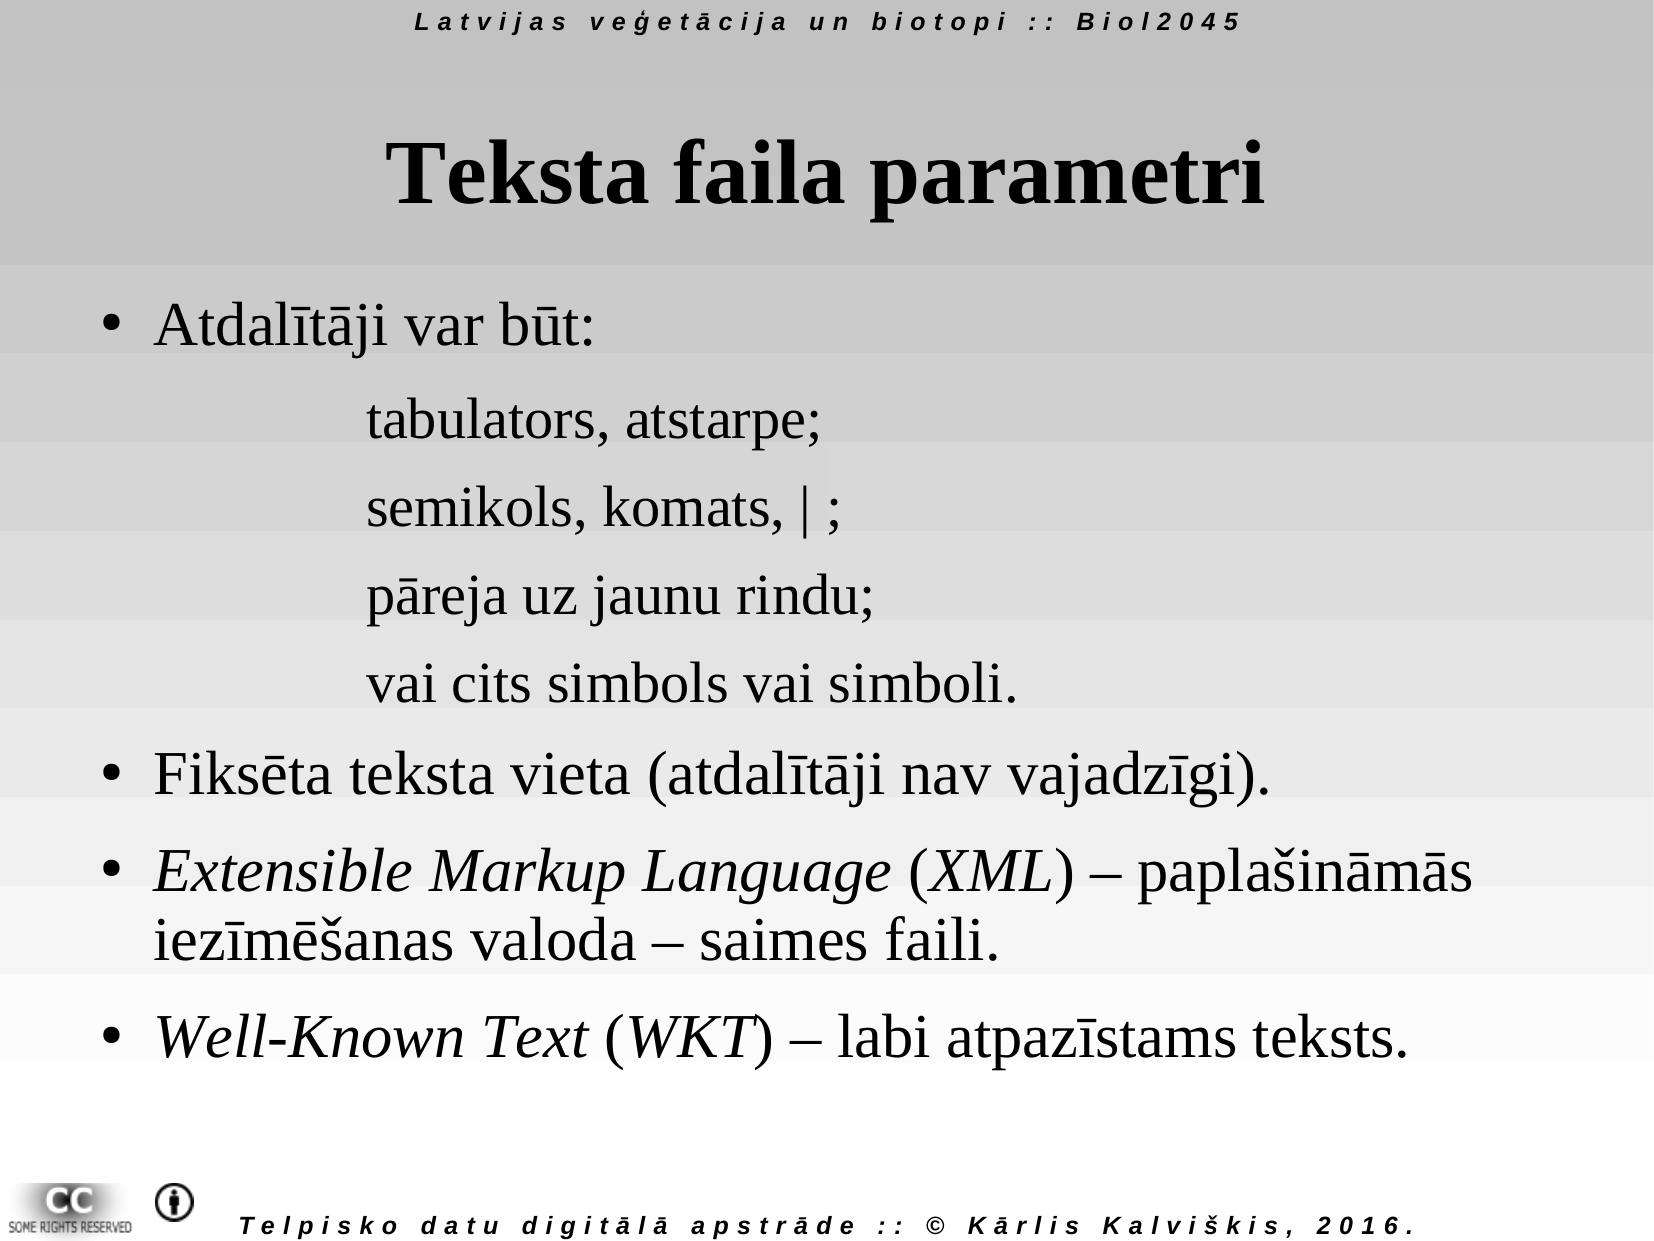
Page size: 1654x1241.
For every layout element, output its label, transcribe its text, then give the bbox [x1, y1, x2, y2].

list Atdalītāji var būt: tabulators, atstarpe; semikols, komats, | ; pāreja uz jaunu rindu; vai cits simbols vai simboli. Fiksēta teksta vieta (atdalītāji nav vajadzīgi). Extensible Markup Language (XML) – paplašināmās iezīmēšanas valoda – saimes faili. Well-Known Text (WKT) – labi atpazīstams teksts. [82, 289, 1571, 1098]
picture [0, 0, 1654, 1241]
title Teksta faila parametri [29, 49, 1625, 296]
